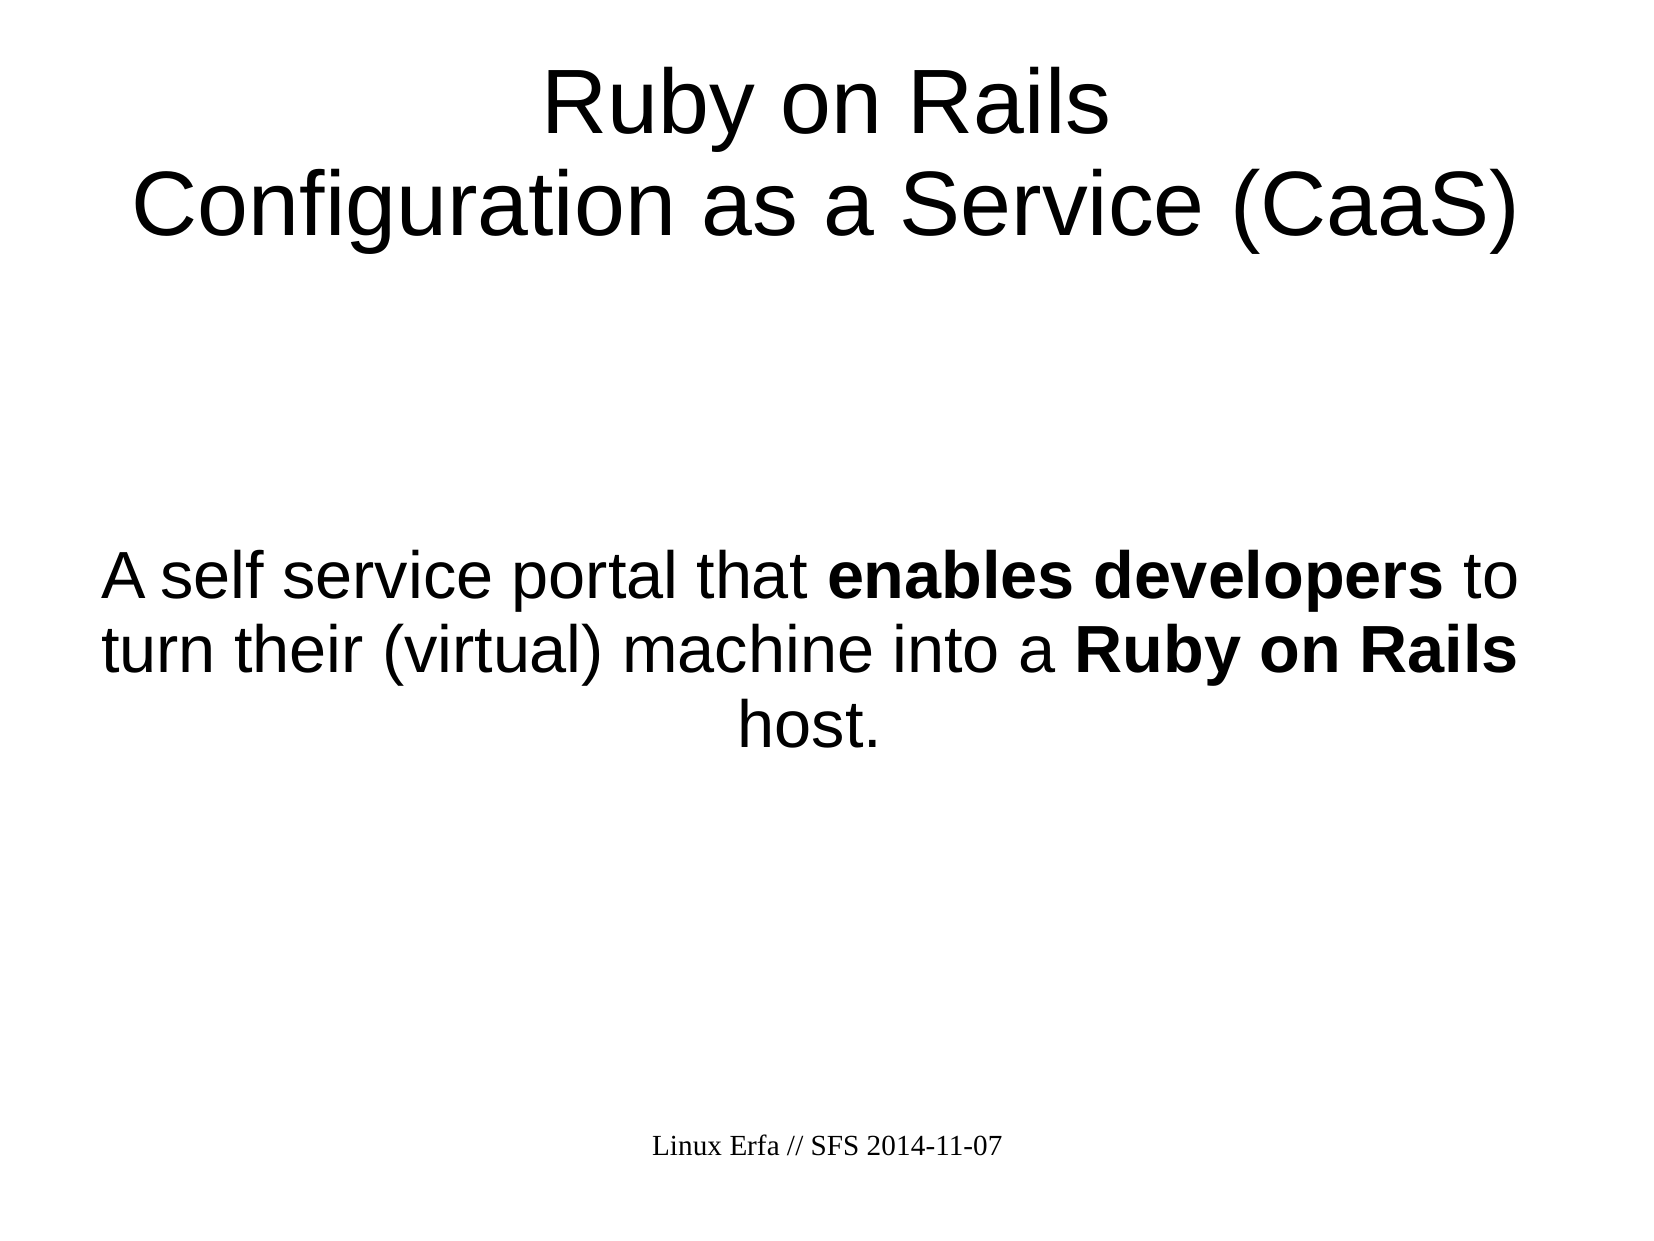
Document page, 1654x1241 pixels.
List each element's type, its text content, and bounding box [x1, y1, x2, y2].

title Ruby on Rails Configuration as a Service (CaaS) [82, 49, 1571, 257]
list A self service portal that enables developers to turn their (virtual) machine into a Ruby on Rails host. [82, 290, 1538, 1010]
